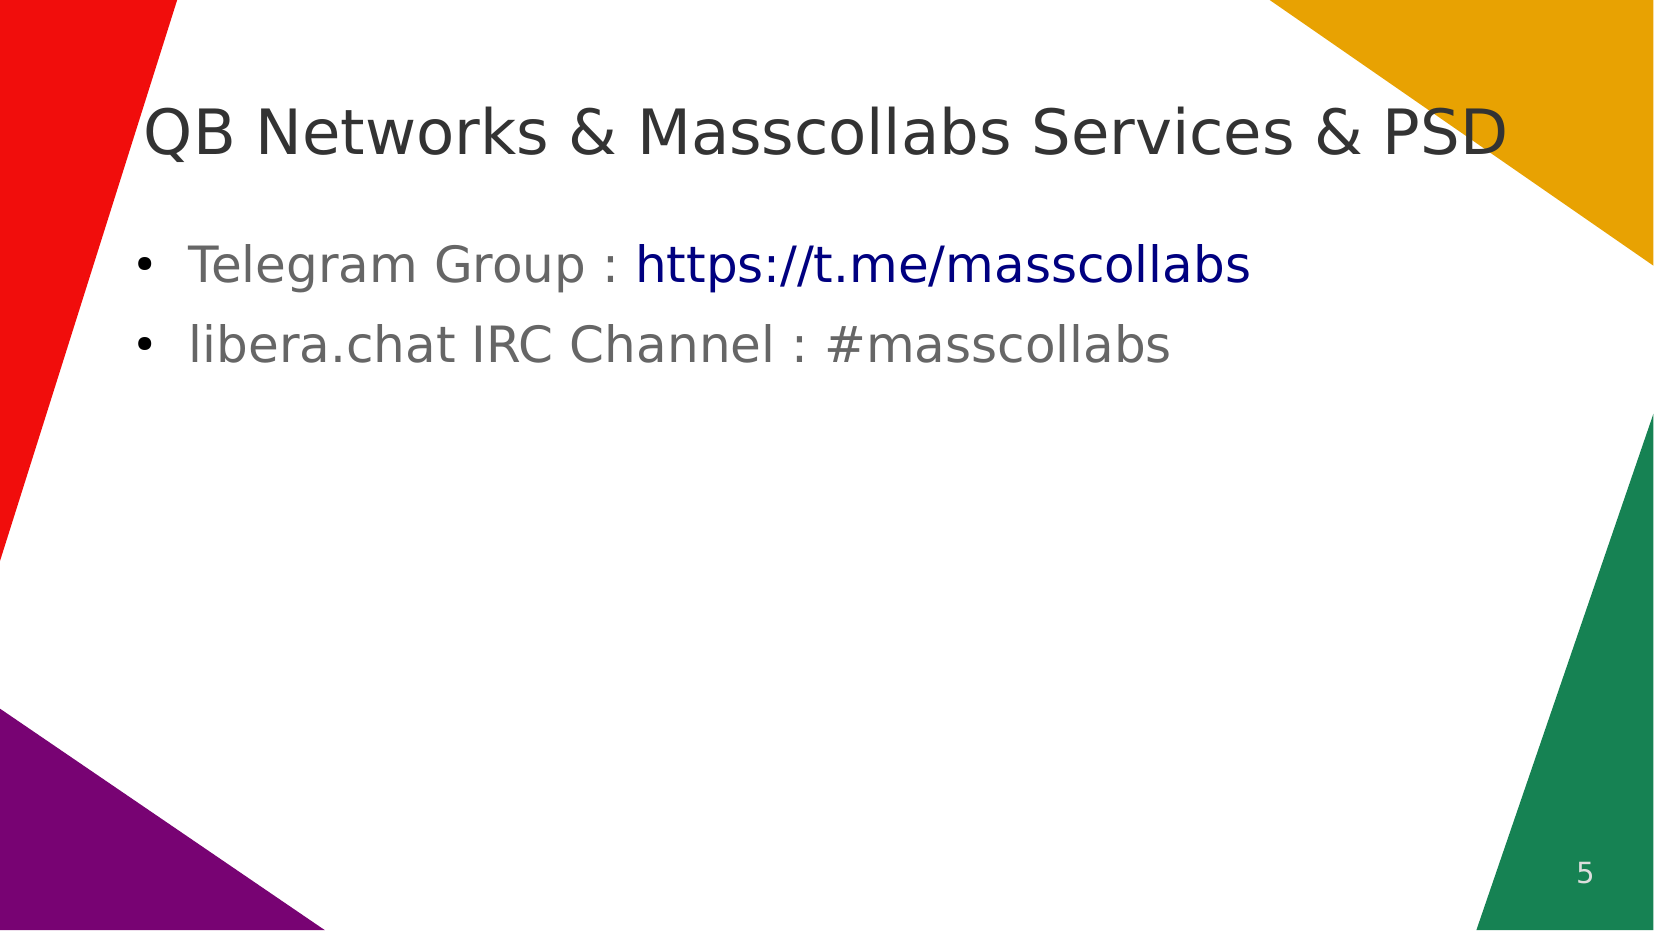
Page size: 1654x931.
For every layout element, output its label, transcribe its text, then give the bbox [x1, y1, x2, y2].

title QB Networks & Masscollabs Services & PSD [118, 59, 1536, 207]
list Telegram Group : https://t.me/masscollabs libera.chat IRC Channel : #masscollabs [118, 236, 1536, 827]
